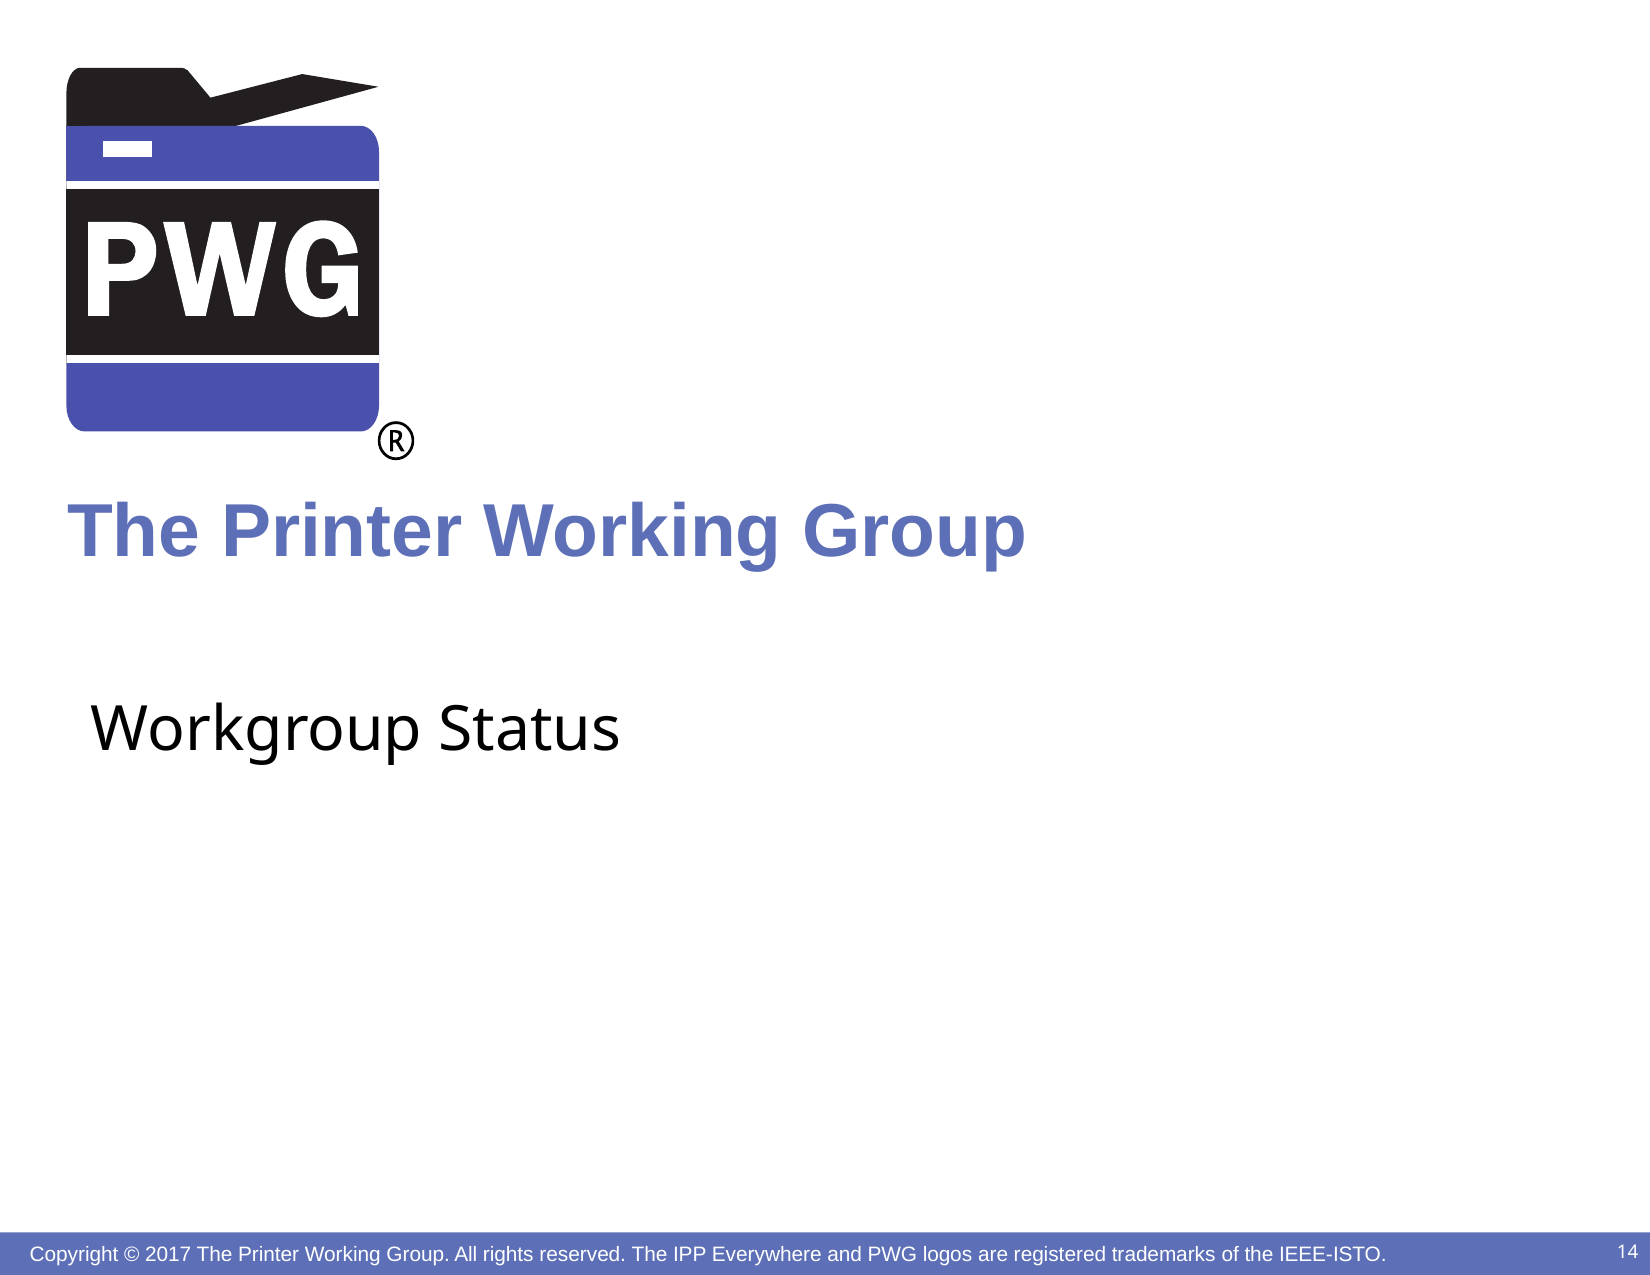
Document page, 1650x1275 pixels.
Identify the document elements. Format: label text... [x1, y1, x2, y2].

title Workgroup Status [82, 680, 1585, 800]
